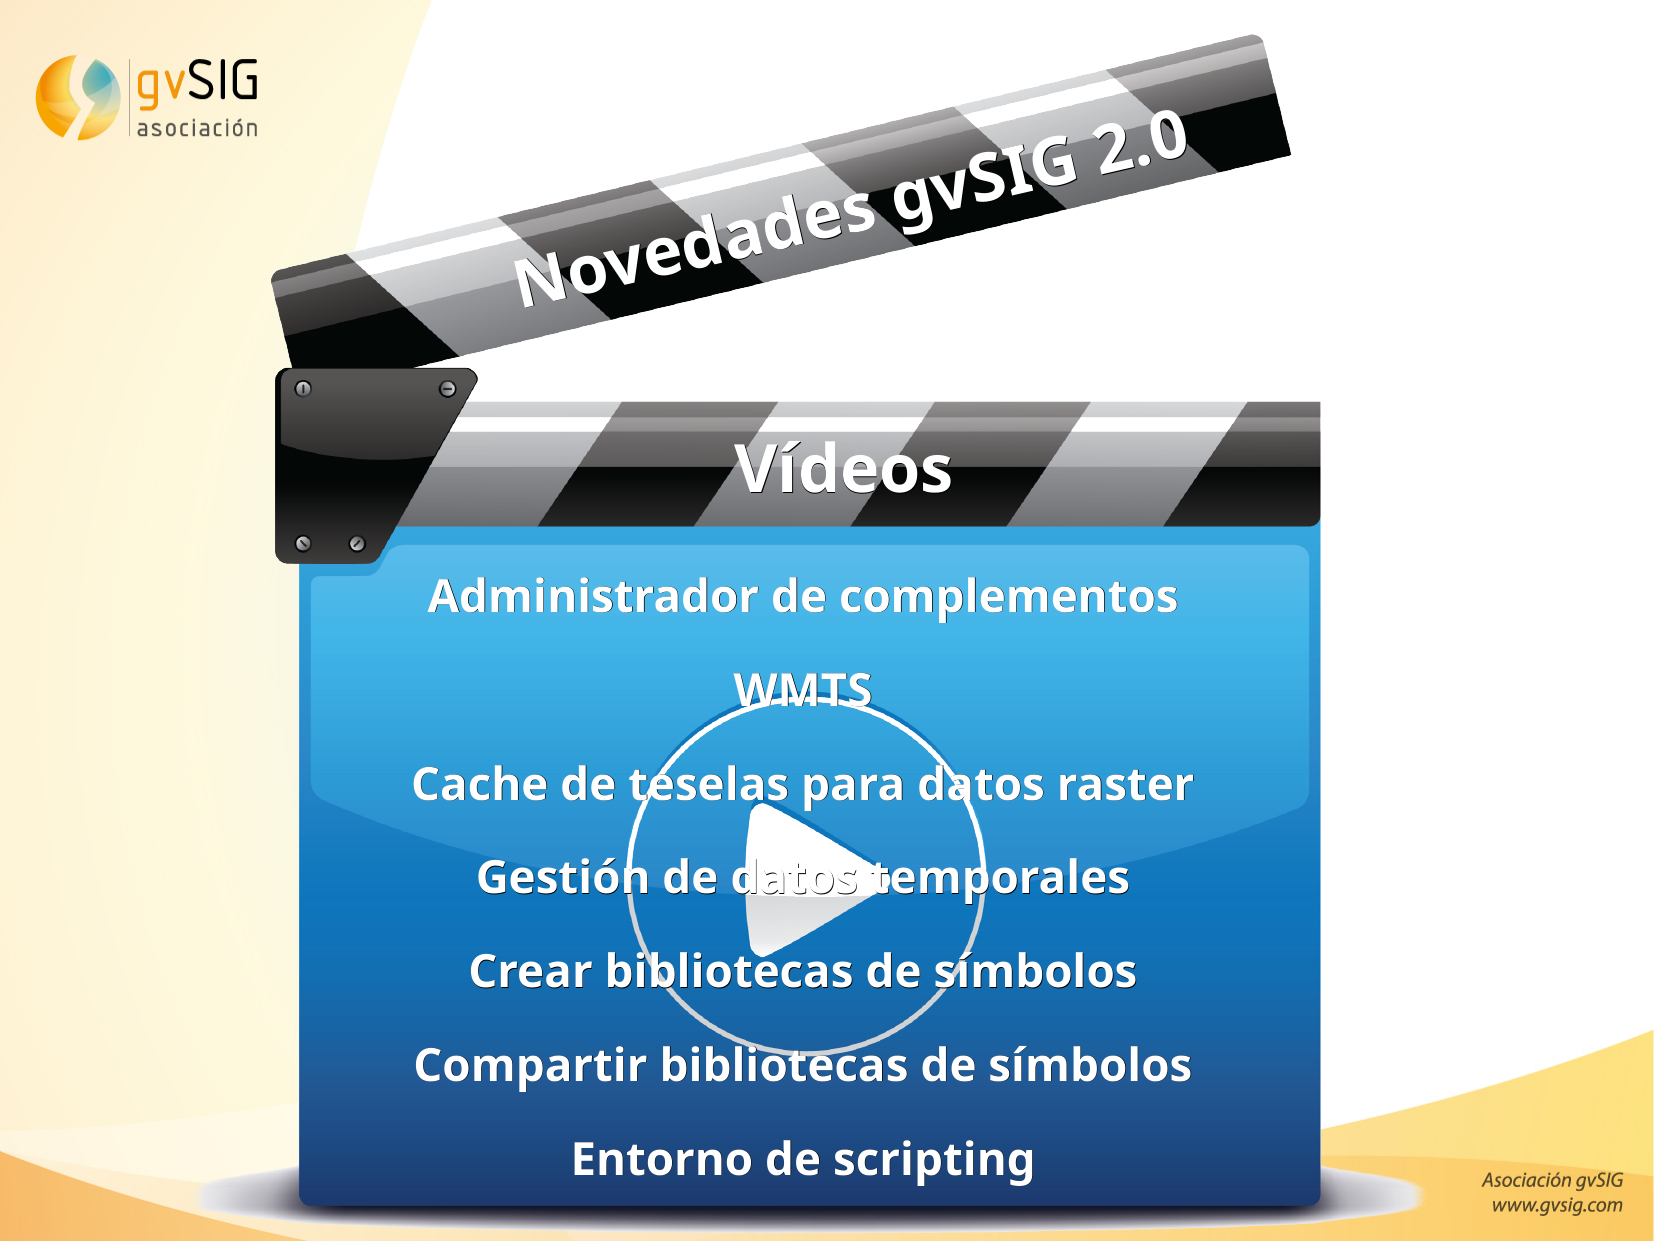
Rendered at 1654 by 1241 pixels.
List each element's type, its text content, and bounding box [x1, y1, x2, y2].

title Novedades gvSIG 2.0 [140, 0, 1560, 407]
title Vídeos [129, 407, 1559, 526]
title Administrador de complementos WMTS Cache de teselas para datos raster Gestión de datos temporales Crear bibliotecas de símbolos Compartir bibliotecas de símbolos Entorno de scripting [88, 586, 1518, 1197]
picture [0, 0, 1654, 1241]
